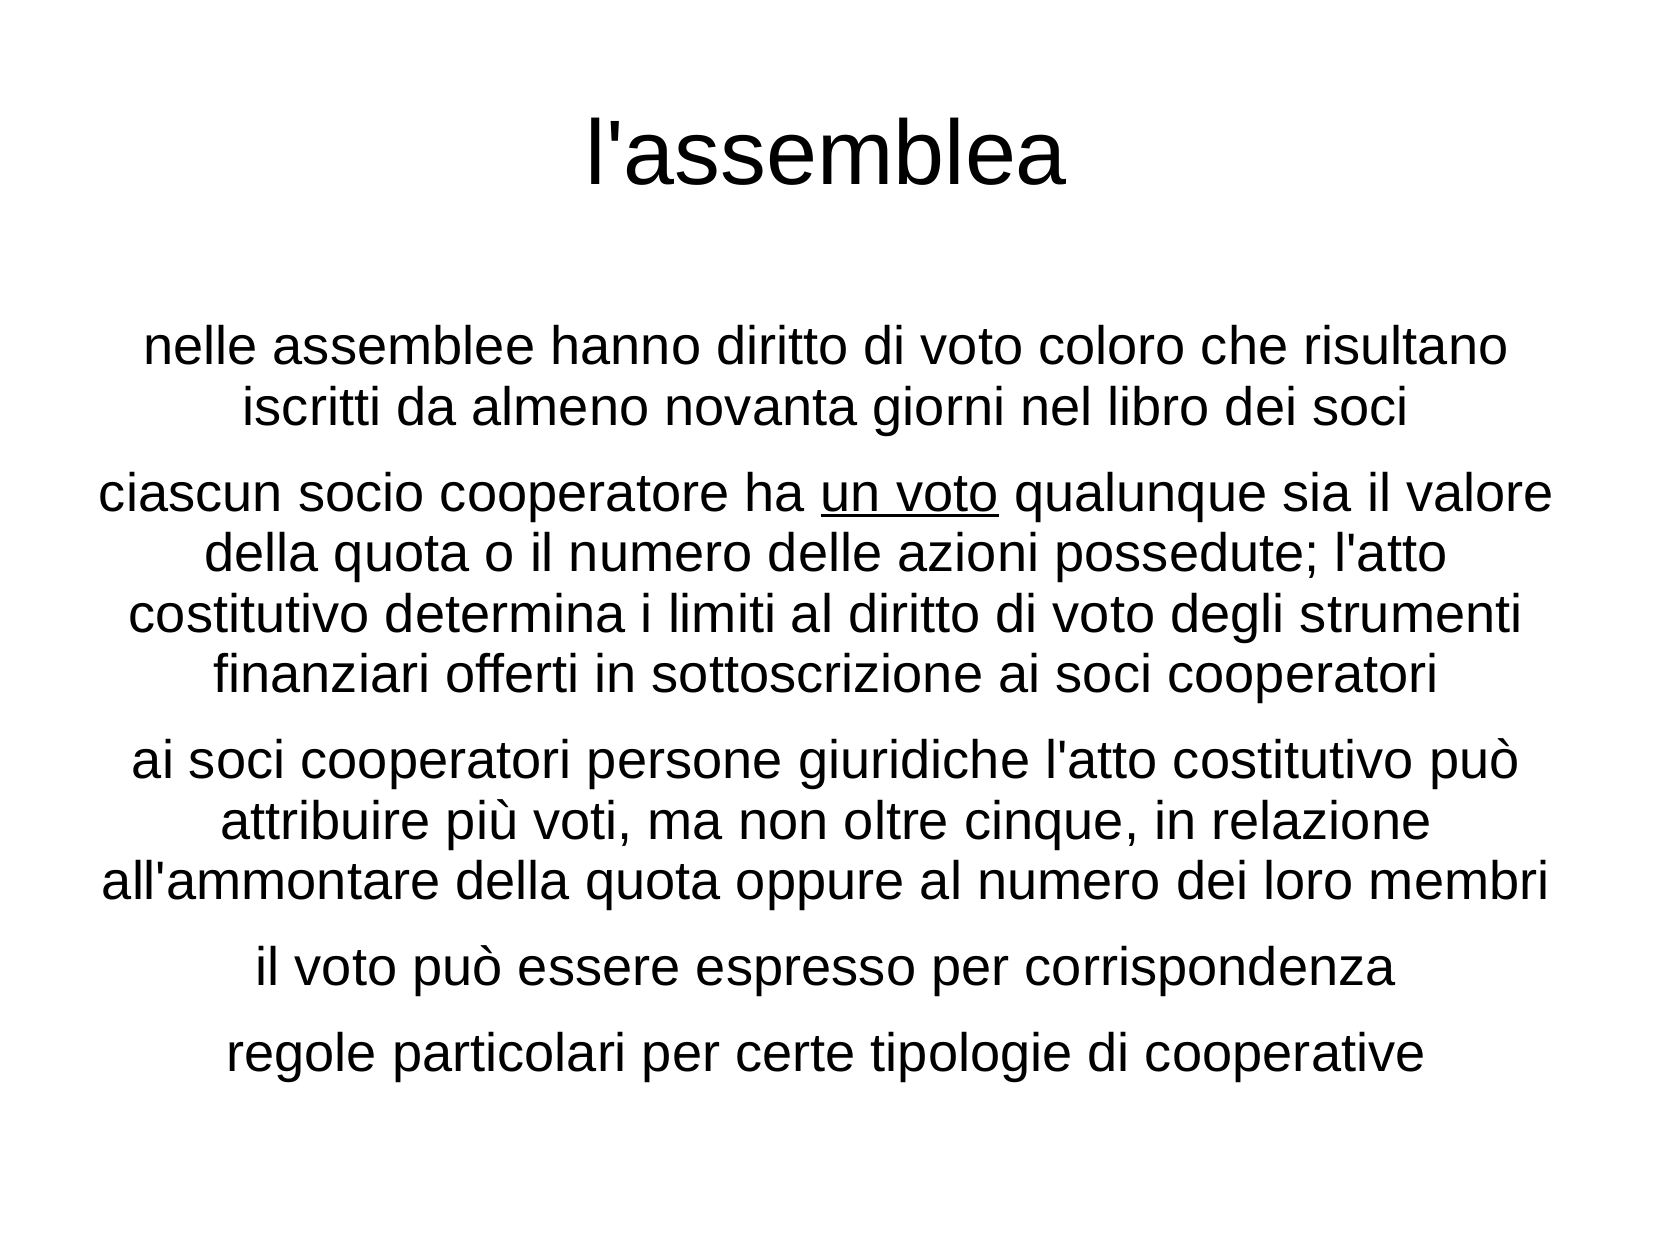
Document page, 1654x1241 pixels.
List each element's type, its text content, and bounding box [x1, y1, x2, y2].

title l'assemblea [82, 56, 1571, 250]
subtitle nelle assemblee hanno diritto di voto coloro che risultano iscritti da almeno novanta giorni nel libro dei soci ciascun socio cooperatore ha un voto qualunque sia il valore della quota o il numero delle azioni possedute; l'atto costitutivo determina i limiti al diritto di voto degli strumenti finanziari offerti in sottoscrizione ai soci cooperatori ai soci cooperatori persone giuridiche l'atto costitutivo può attribuire più voti, ma non oltre cinque, in relazione all'ammontare della quota oppure al numero dei loro membri il voto può essere espresso per corrispondenza regole particolari per certe tipologie di cooperative [82, 290, 1571, 1109]
